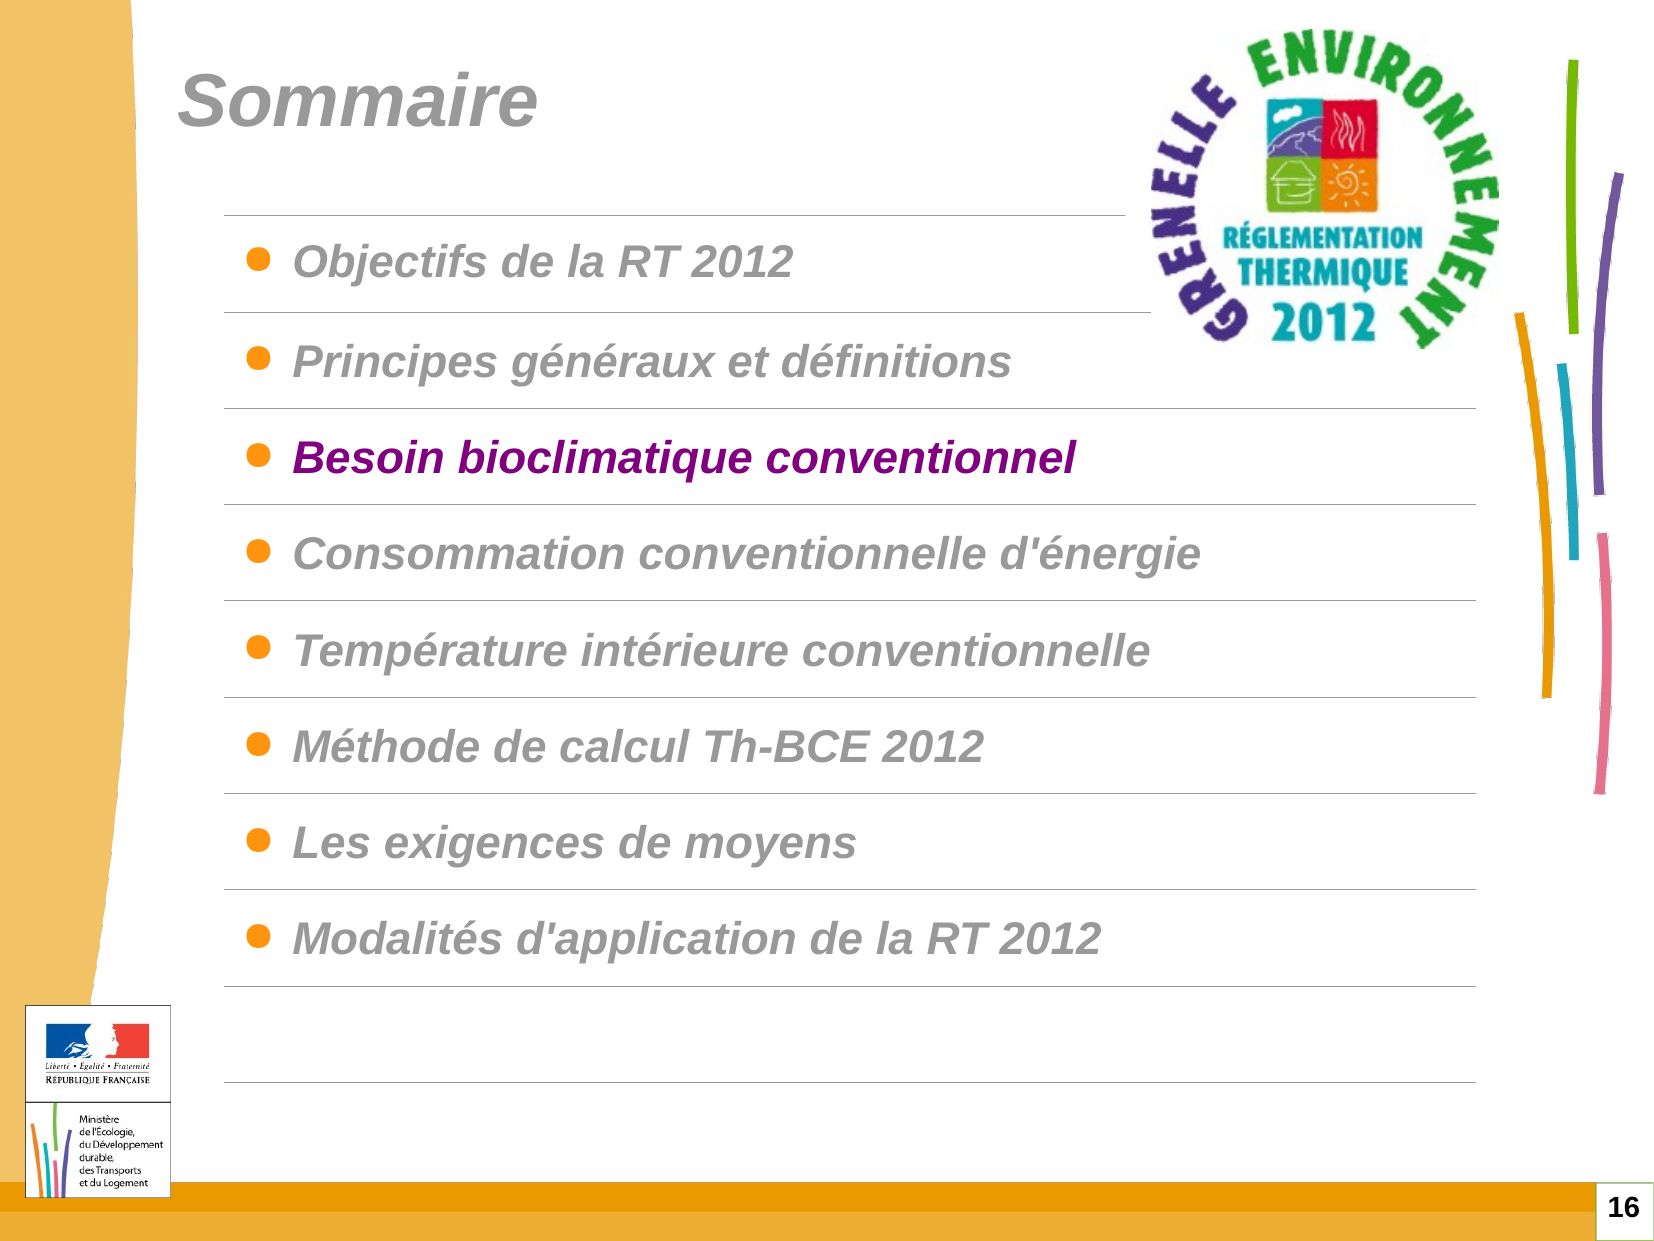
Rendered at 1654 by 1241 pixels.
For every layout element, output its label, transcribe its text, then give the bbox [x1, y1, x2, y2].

table_cell Besoin bioclimatique conventionnel [224, 408, 1476, 505]
picture [0, 0, 1654, 1241]
table_cell [224, 1082, 1476, 1178]
table_cell Méthode de calcul Th-BCE 2012 [224, 697, 1476, 793]
table_cell Consommation conventionnelle d'énergie [224, 505, 1476, 601]
table_cell Modalités d'application de la RT 2012 [224, 890, 1476, 986]
table_cell Température intérieure conventionnelle [224, 601, 1476, 697]
table_header Objectifs de la RT 2012 [224, 216, 1476, 312]
table_cell Principes généraux et définitions [224, 312, 1476, 408]
table_cell Les exigences de moyens [224, 793, 1476, 890]
table_cell [224, 986, 1476, 1082]
